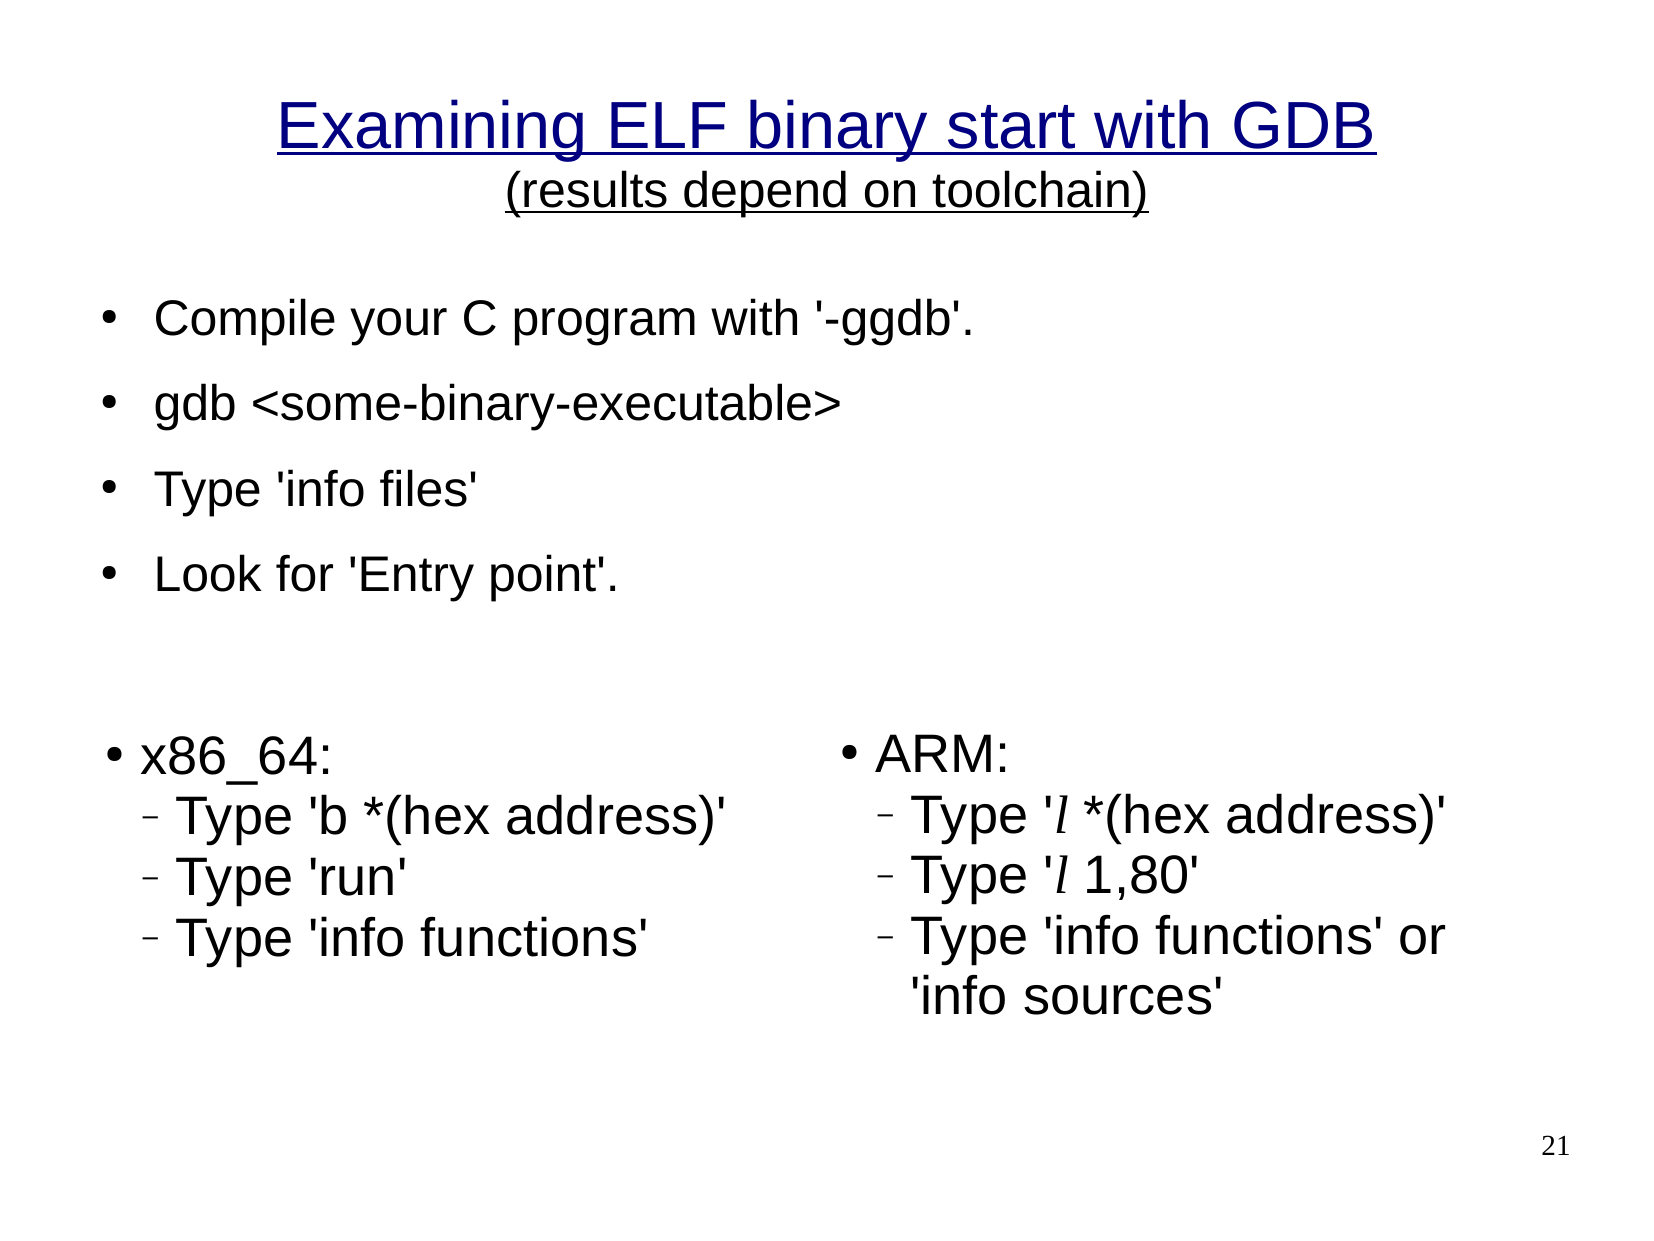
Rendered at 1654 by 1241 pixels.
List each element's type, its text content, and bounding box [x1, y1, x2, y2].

text_box x86_64: Type 'b *(hex address)' Type 'run' Type 'info functions' [90, 718, 766, 976]
text_box ARM: Type 'l *(hex address)' Type 'l 1,80' Type 'info functions' or 'info sources' [825, 716, 1501, 1043]
list Compile your C program with '-ggdb'. gdb <some-binary-executable> Type 'info files' Look for 'Entry point'. [82, 290, 1571, 1010]
title Examining ELF binary start with GDB (results depend on toolchain) [82, 49, 1571, 257]
